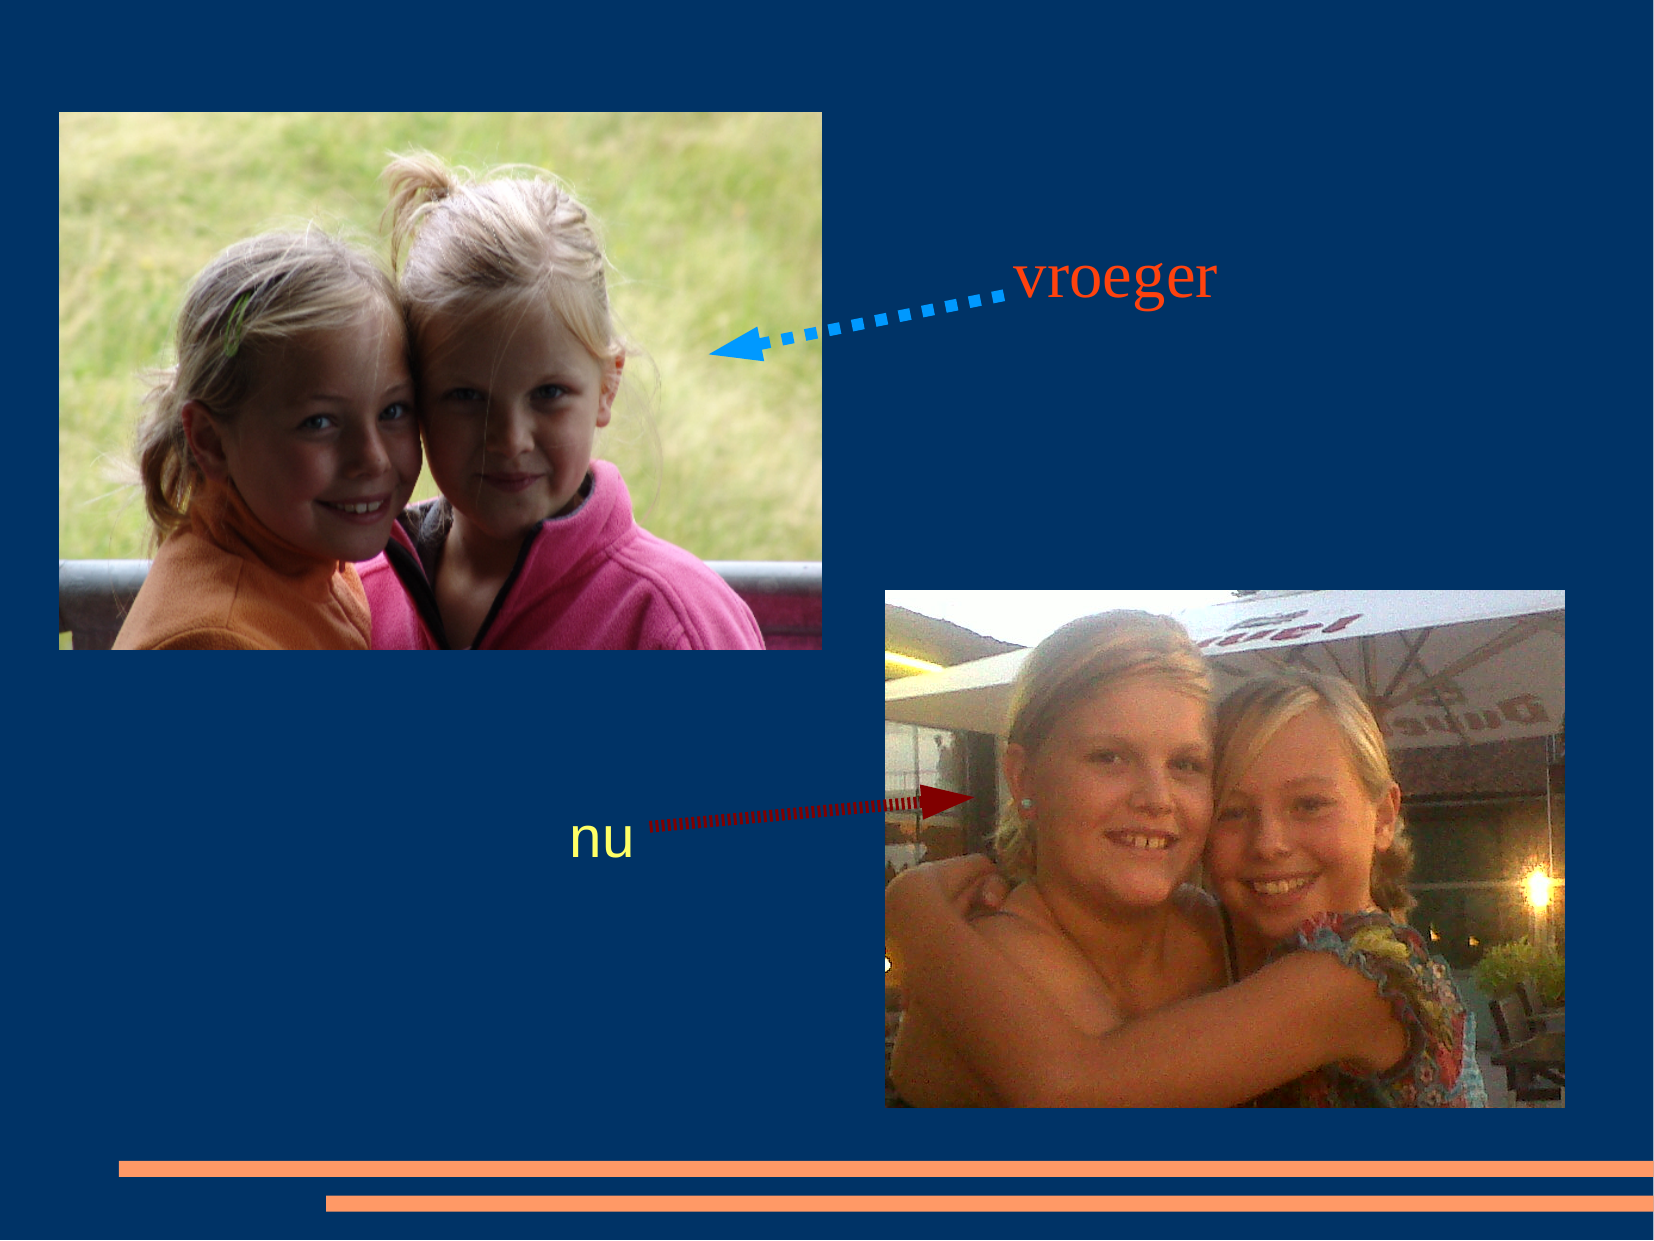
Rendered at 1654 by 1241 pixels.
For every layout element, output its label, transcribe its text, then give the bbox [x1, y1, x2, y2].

picture [59, 112, 372, 650]
text_box nu [554, 797, 650, 877]
picture [885, 798, 1565, 1109]
subtitle vroeger [372, 0, 1654, 798]
